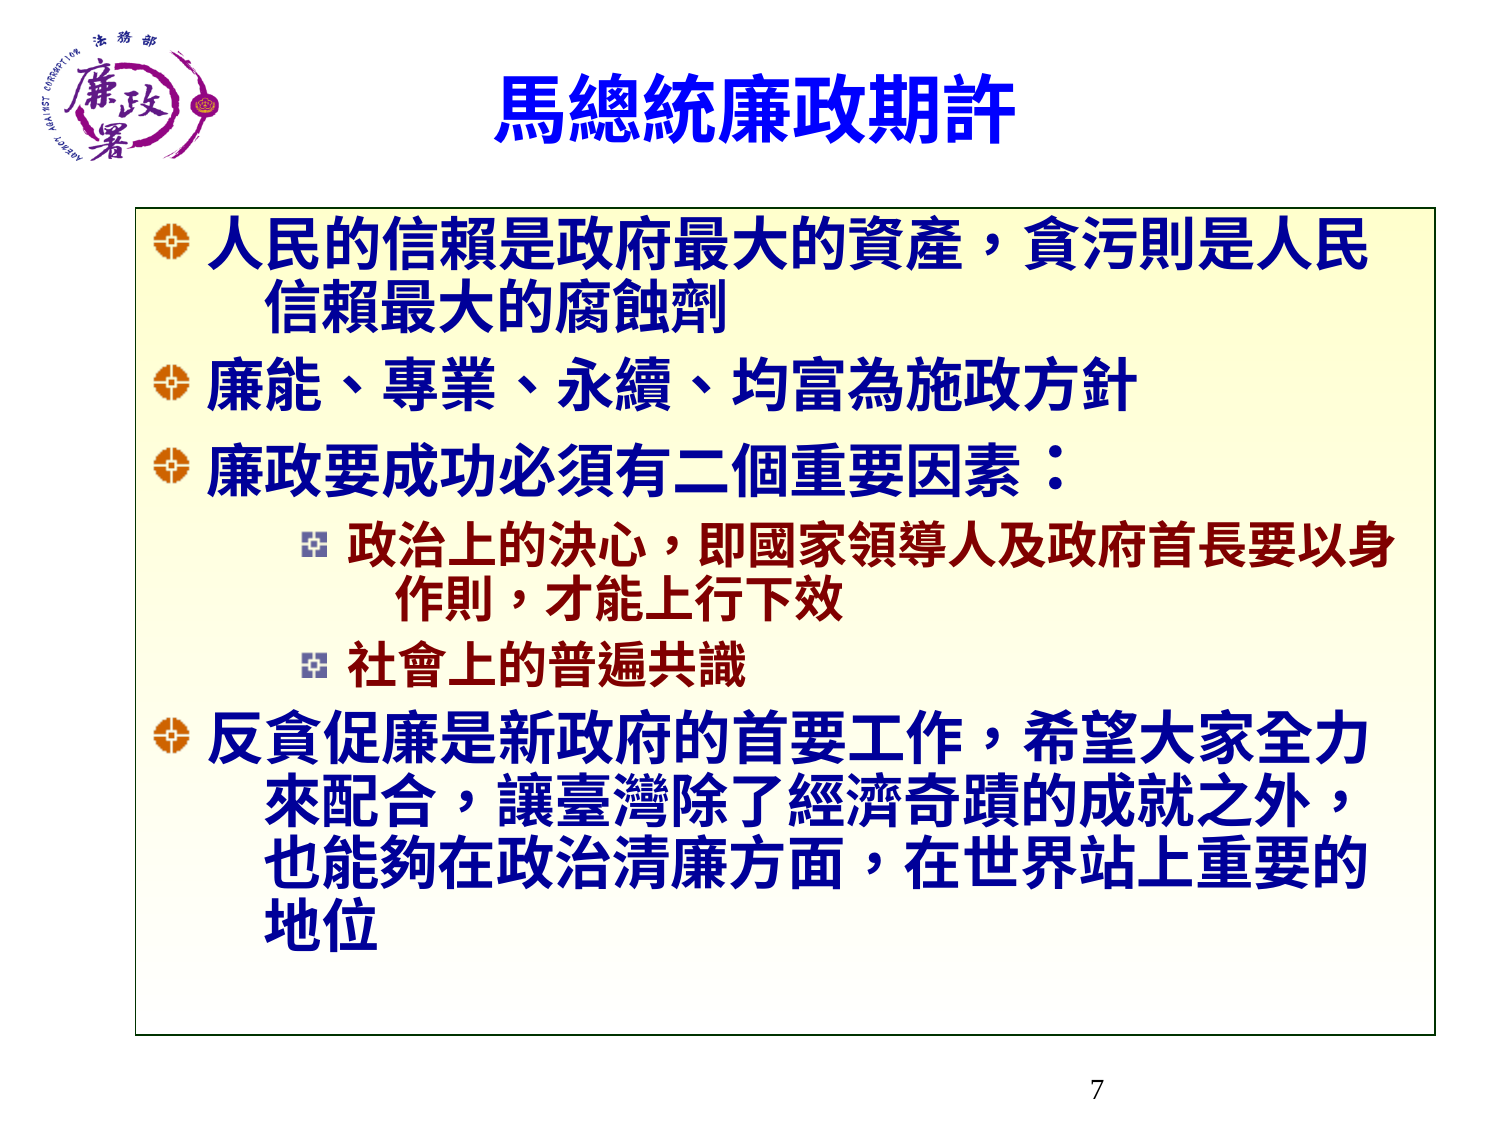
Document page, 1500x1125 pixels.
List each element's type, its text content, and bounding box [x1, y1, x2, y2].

text_box [1074, 1037, 1388, 1113]
title 馬總統廉政期許 [183, 54, 1328, 205]
list 人民的信賴是政府最大的資產，貪污則是人民信賴最大的腐蝕劑 廉能、專業、永續、均富為施政方針 廉政要成功必須有二個重要因素： 政治上的決心，即國家領導人及政府首長要以身作則，才能上行下效 社會上的普遍共識 反貪促廉是新政府的首要工作，希望大家全力來配合，讓臺灣除了經濟奇蹟的成就之外，也能夠在政治清廉方面，在世界站上重要的地位 [135, 208, 1436, 1035]
